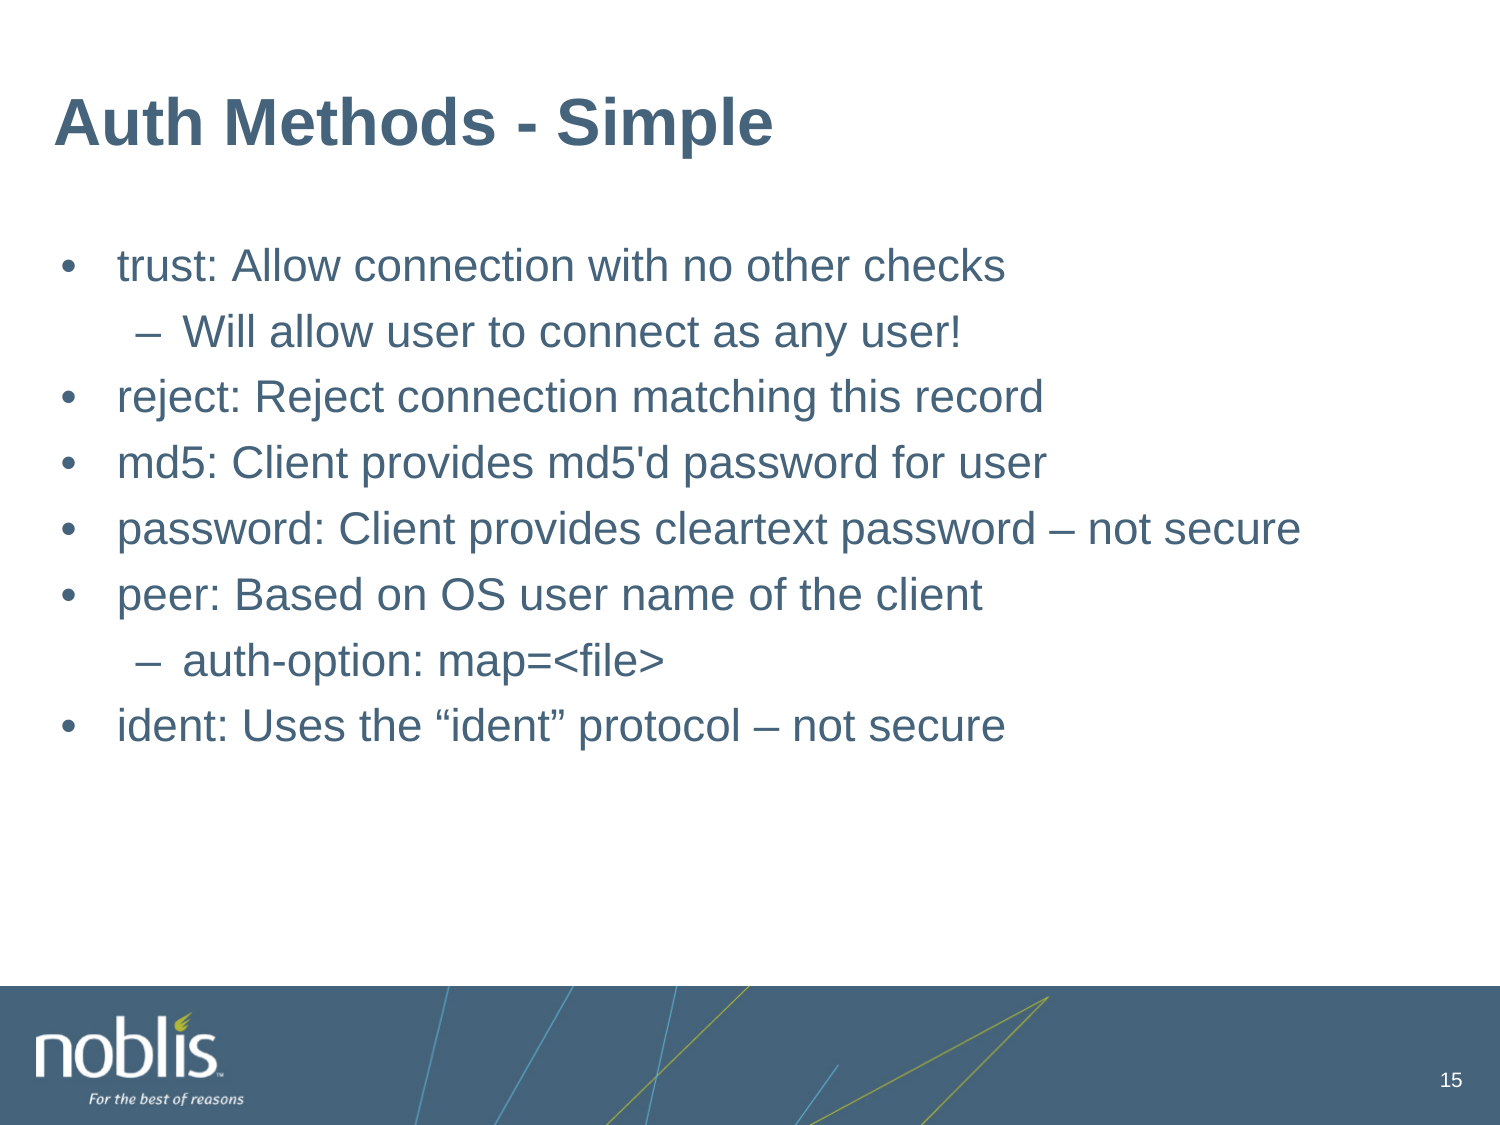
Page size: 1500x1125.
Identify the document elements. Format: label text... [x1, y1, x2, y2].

title Auth Methods - Simple [53, 38, 1438, 211]
picture [0, 986, 1500, 1125]
list trust: Allow connection with no other checks Will allow user to connect as any user! reject: Reject connection matching this record md5: Client provides md5'd password for user password: Client provides cleartext password – not secure peer: Based on OS user name of the client auth-option: map=<file> ident: Uses the “ident” protocol – not secure [60, 239, 1437, 968]
